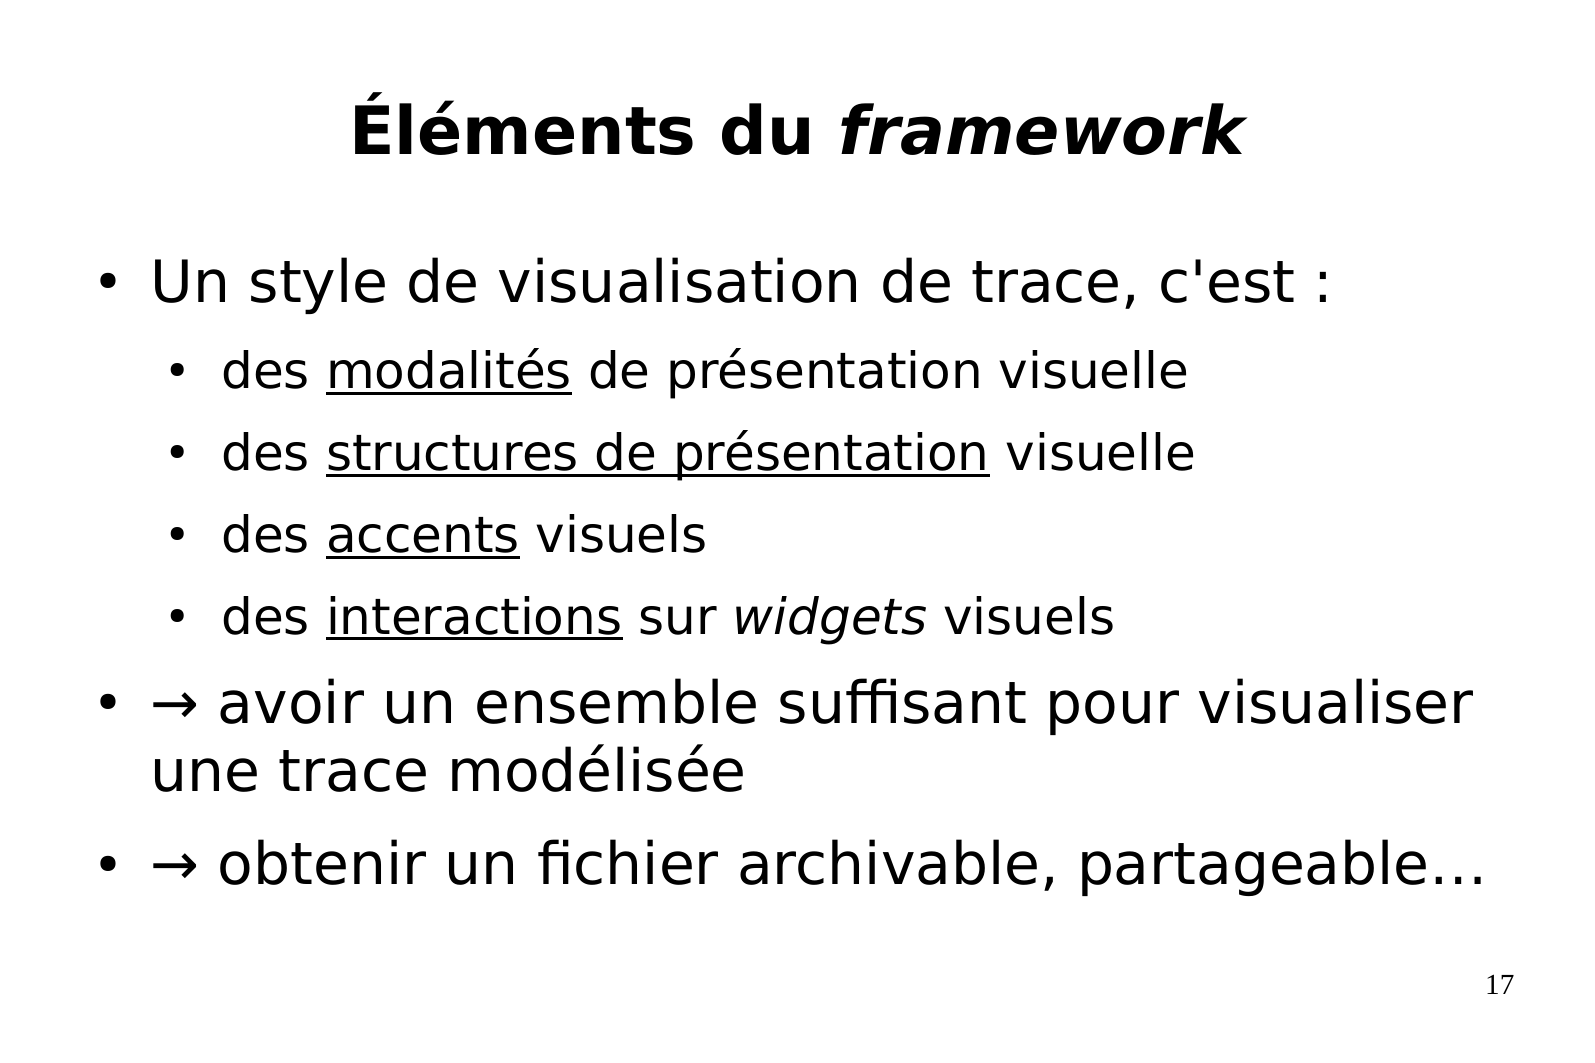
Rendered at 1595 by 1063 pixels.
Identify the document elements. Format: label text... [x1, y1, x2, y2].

title Éléments du framework [79, 49, 1515, 213]
list Un style de visualisation de trace, c'est : des modalités de présentation visuelle des structures de présentation visuelle des accents visuels des interactions sur widgets visuels → avoir un ensemble suffisant pour visualiser une trace modélisée → obtenir un fichier archivable, partageable… [79, 248, 1515, 951]
